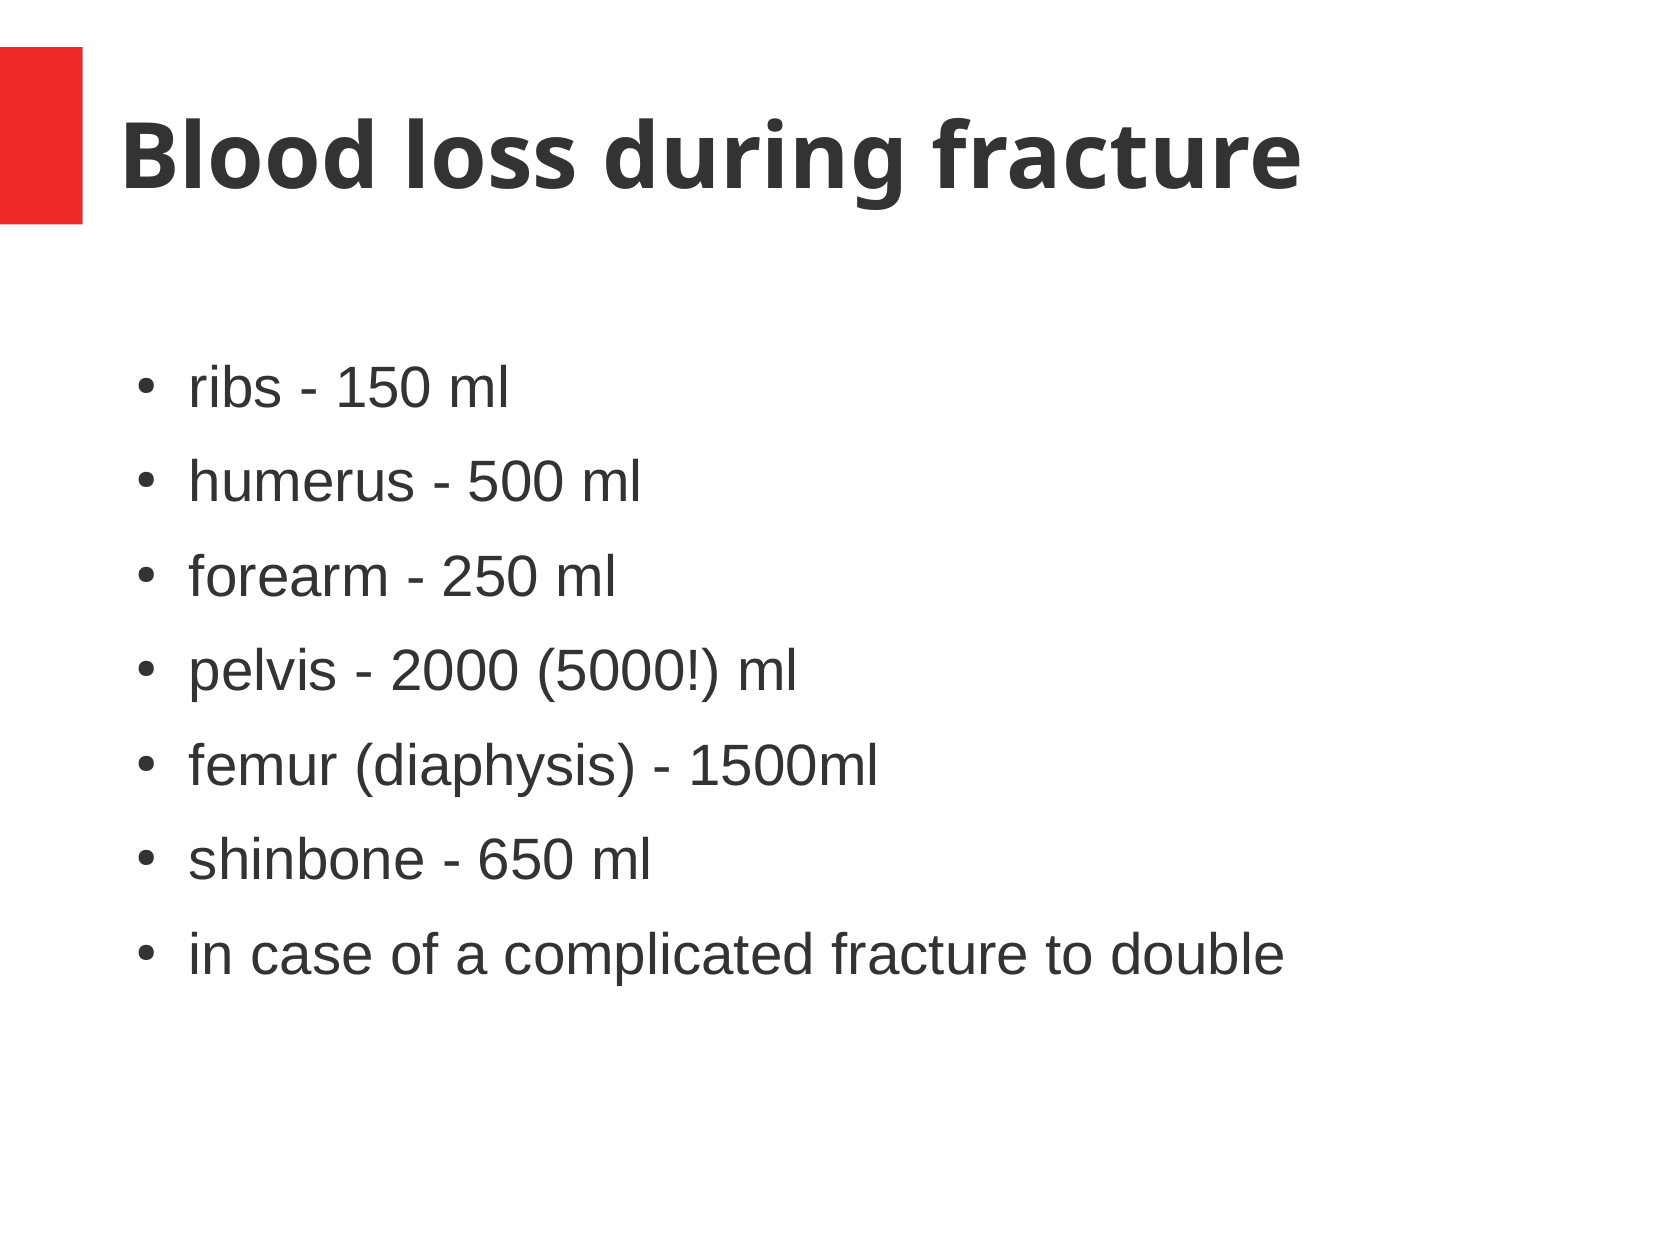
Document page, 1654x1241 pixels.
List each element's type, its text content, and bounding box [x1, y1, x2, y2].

list ribs - 150 ml humerus - 500 ml forearm - 250 ml pelvis - 2000 (5000!) ml femur (diaphysis) - 1500ml shinbone - 650 ml in case of a complicated fracture to double [118, 354, 1536, 1074]
title Blood loss during fracture [118, 49, 1571, 257]
